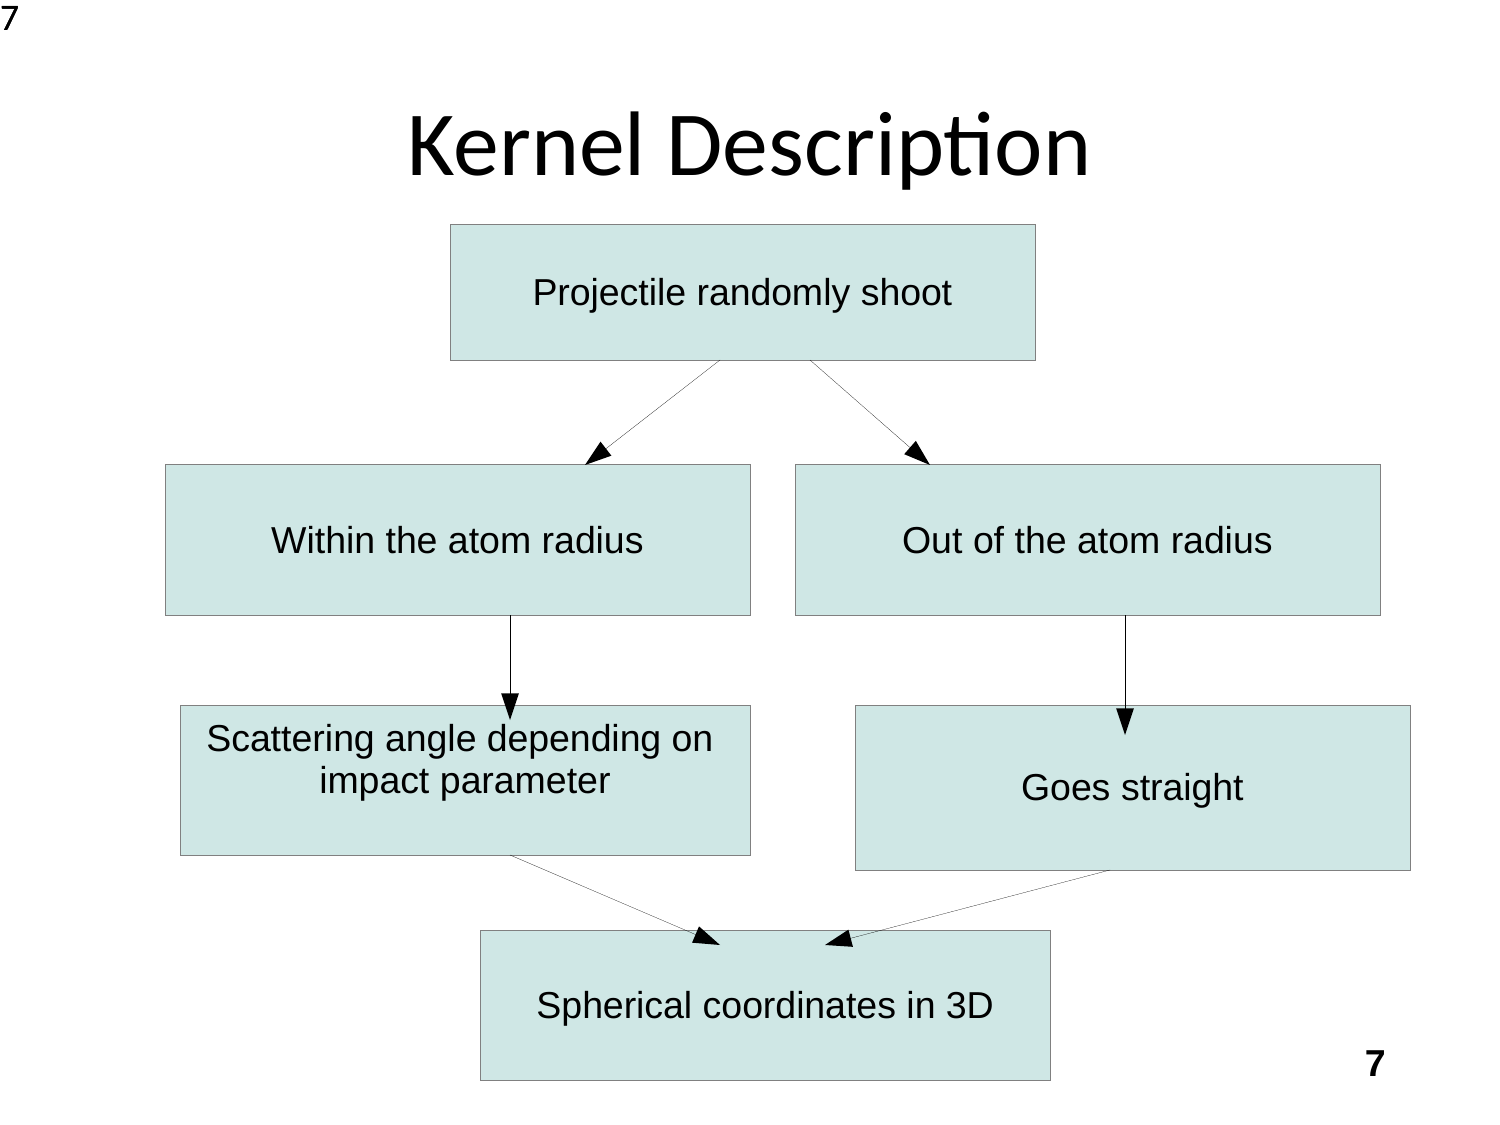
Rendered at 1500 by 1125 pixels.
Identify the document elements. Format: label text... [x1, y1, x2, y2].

text_box Scattering angle depending on impact parameter [180, 705, 751, 856]
text_box Out of the atom radius [795, 464, 1381, 616]
title Kernel Description [75, 45, 1425, 233]
text_box Spherical coordinates in 3D [480, 930, 1051, 1081]
text_box Projectile randomly shoot [450, 224, 1036, 361]
text_box 7 [1350, 1035, 1401, 1122]
text_box Within the atom radius [165, 464, 751, 616]
text_box Goes straight [855, 705, 1411, 871]
